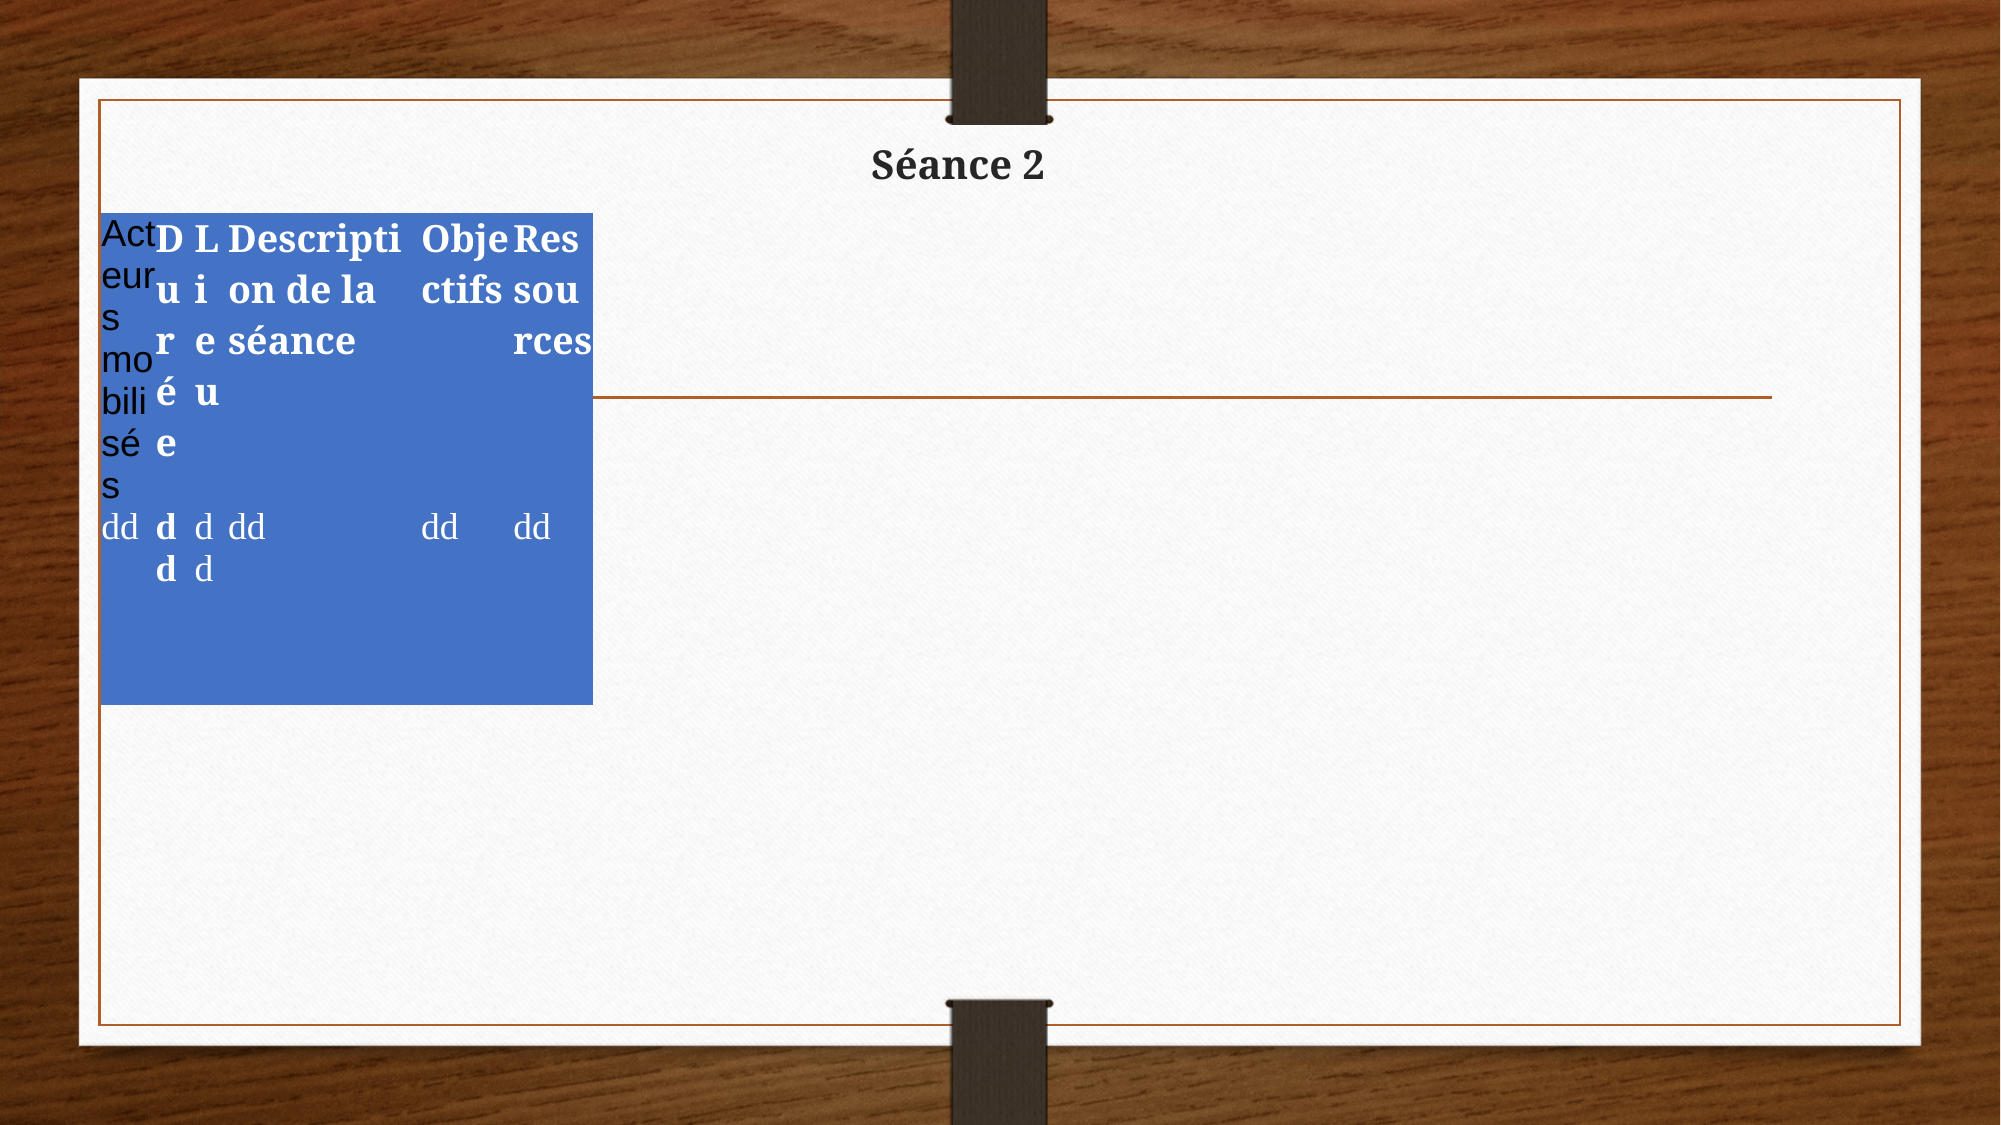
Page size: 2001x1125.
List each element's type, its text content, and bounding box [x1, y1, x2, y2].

table_cell dd [195, 507, 228, 705]
table_cell dd [101, 507, 156, 705]
table_header Durée [156, 213, 195, 507]
table_header Acteurs mobilisés [101, 213, 156, 507]
table_header Durée [165, 228, 175, 250]
table_header Objectifs [421, 213, 513, 507]
table_header Ressources [513, 213, 593, 507]
table_header Lieu [195, 213, 228, 507]
table_cell dd [199, 523, 207, 537]
table_cell dd [421, 507, 513, 705]
table_header Description de la séance [228, 213, 421, 507]
title Séance 2 [170, 132, 1746, 196]
table_cell dd [199, 565, 207, 579]
table_header Lieu [195, 227, 199, 250]
table_cell dd [156, 507, 195, 705]
table_cell dd [228, 507, 421, 705]
table_cell dd [513, 507, 593, 705]
